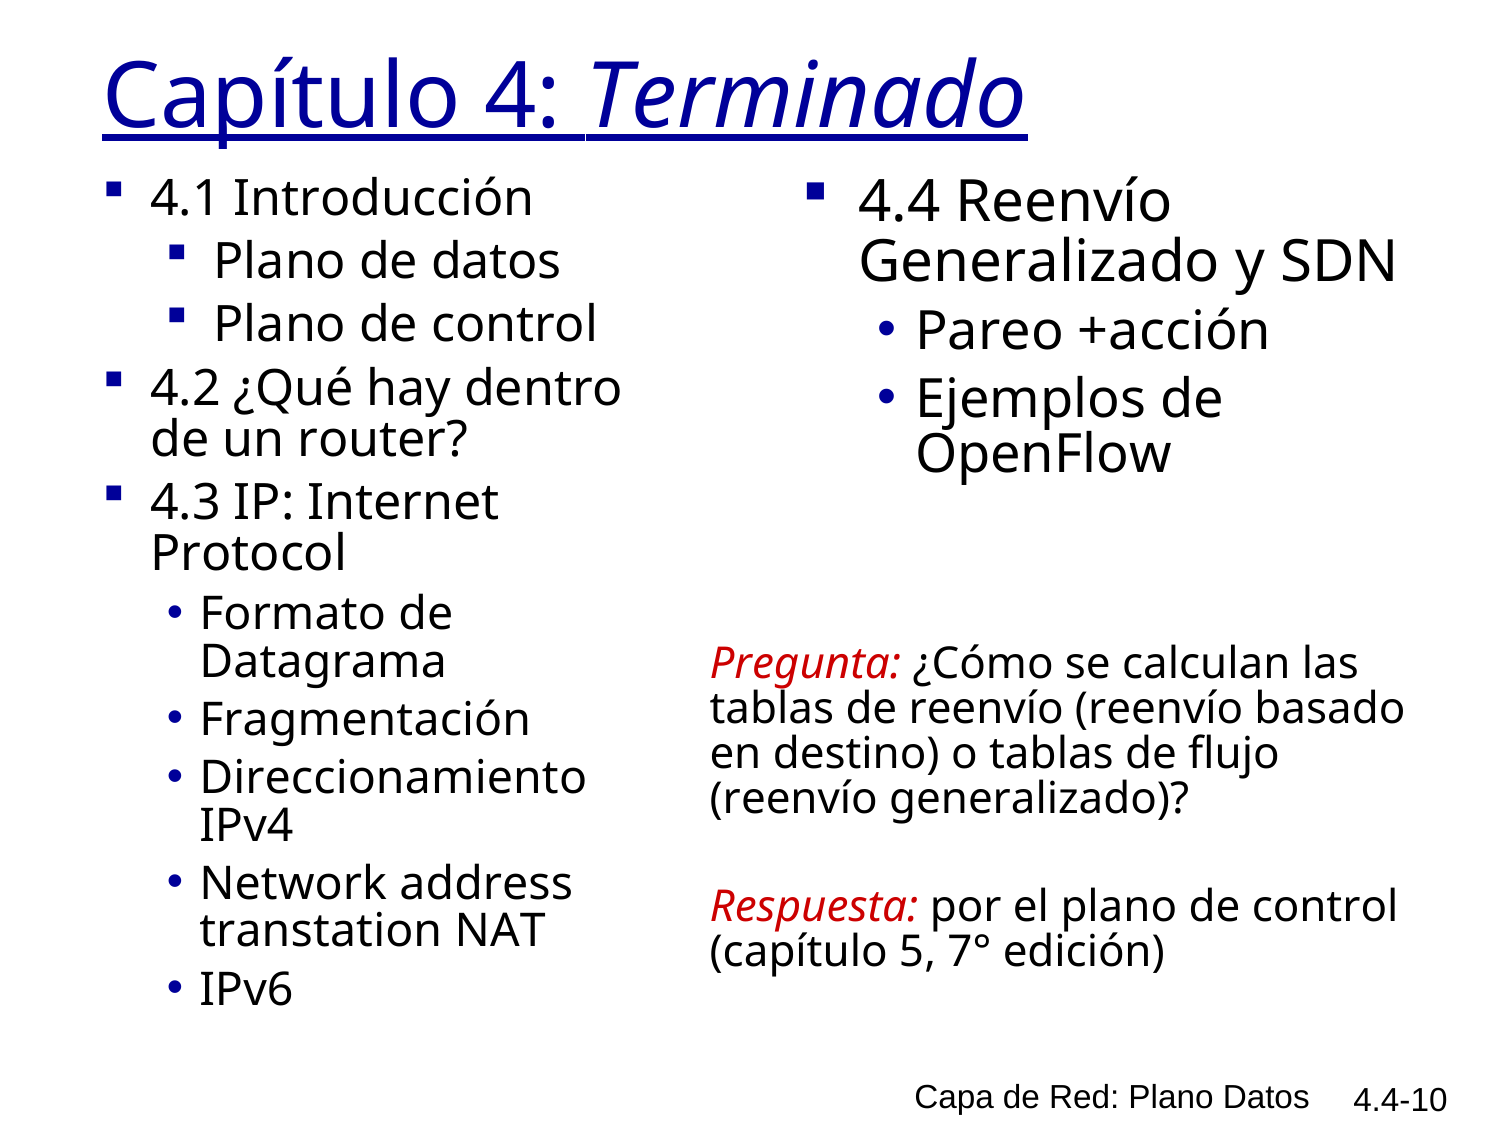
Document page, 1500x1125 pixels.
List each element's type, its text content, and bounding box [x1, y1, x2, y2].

list 4.4 Reenvío Generalizado y SDN Pareo +acción Ejemplos de OpenFlow [787, 166, 1454, 1026]
list 4.1 Introducción Plano de datos Plano de control 4.2 ¿Qué hay dentro de un router? 4.3 IP: Internet Protocol Formato de Datagrama Fragmentación Direccionamiento IPv4 Network address transtation NAT IPv6 [87, 166, 671, 1026]
list Pregunta: ¿Cómo se calculan las tablas de reenvío (reenvío basado en destino) o tablas de flujo (reenvío generalizado)? Respuesta: por el plano de control (capítulo 5, 7° edición) [694, 635, 1445, 984]
title Capítulo 4: Terminado [87, 27, 1468, 154]
